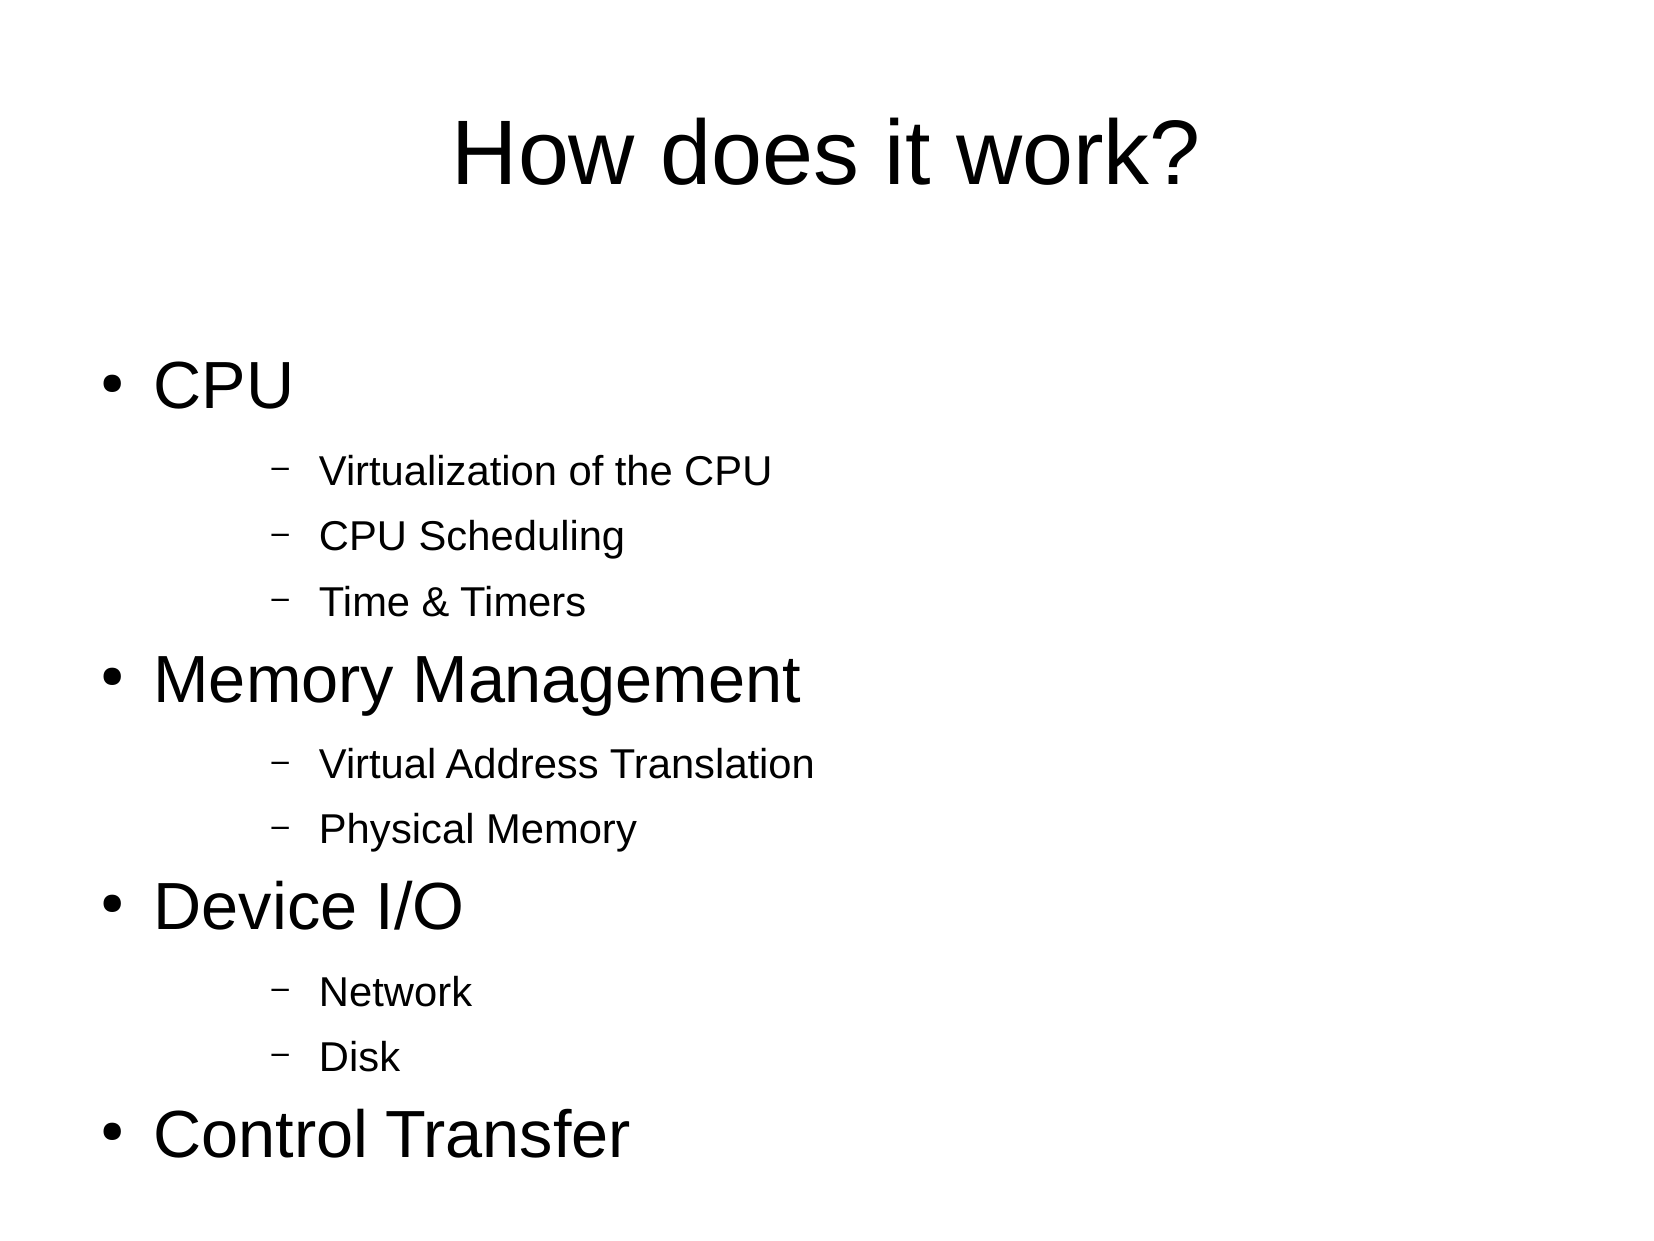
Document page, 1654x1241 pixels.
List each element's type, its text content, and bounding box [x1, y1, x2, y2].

title How does it work? [82, 56, 1571, 250]
list CPU Virtualization of the CPU CPU Scheduling Time & Timers Memory Management Virtual Address Translation Physical Memory Device I/O Network Disk Control Transfer [82, 290, 1571, 1171]
